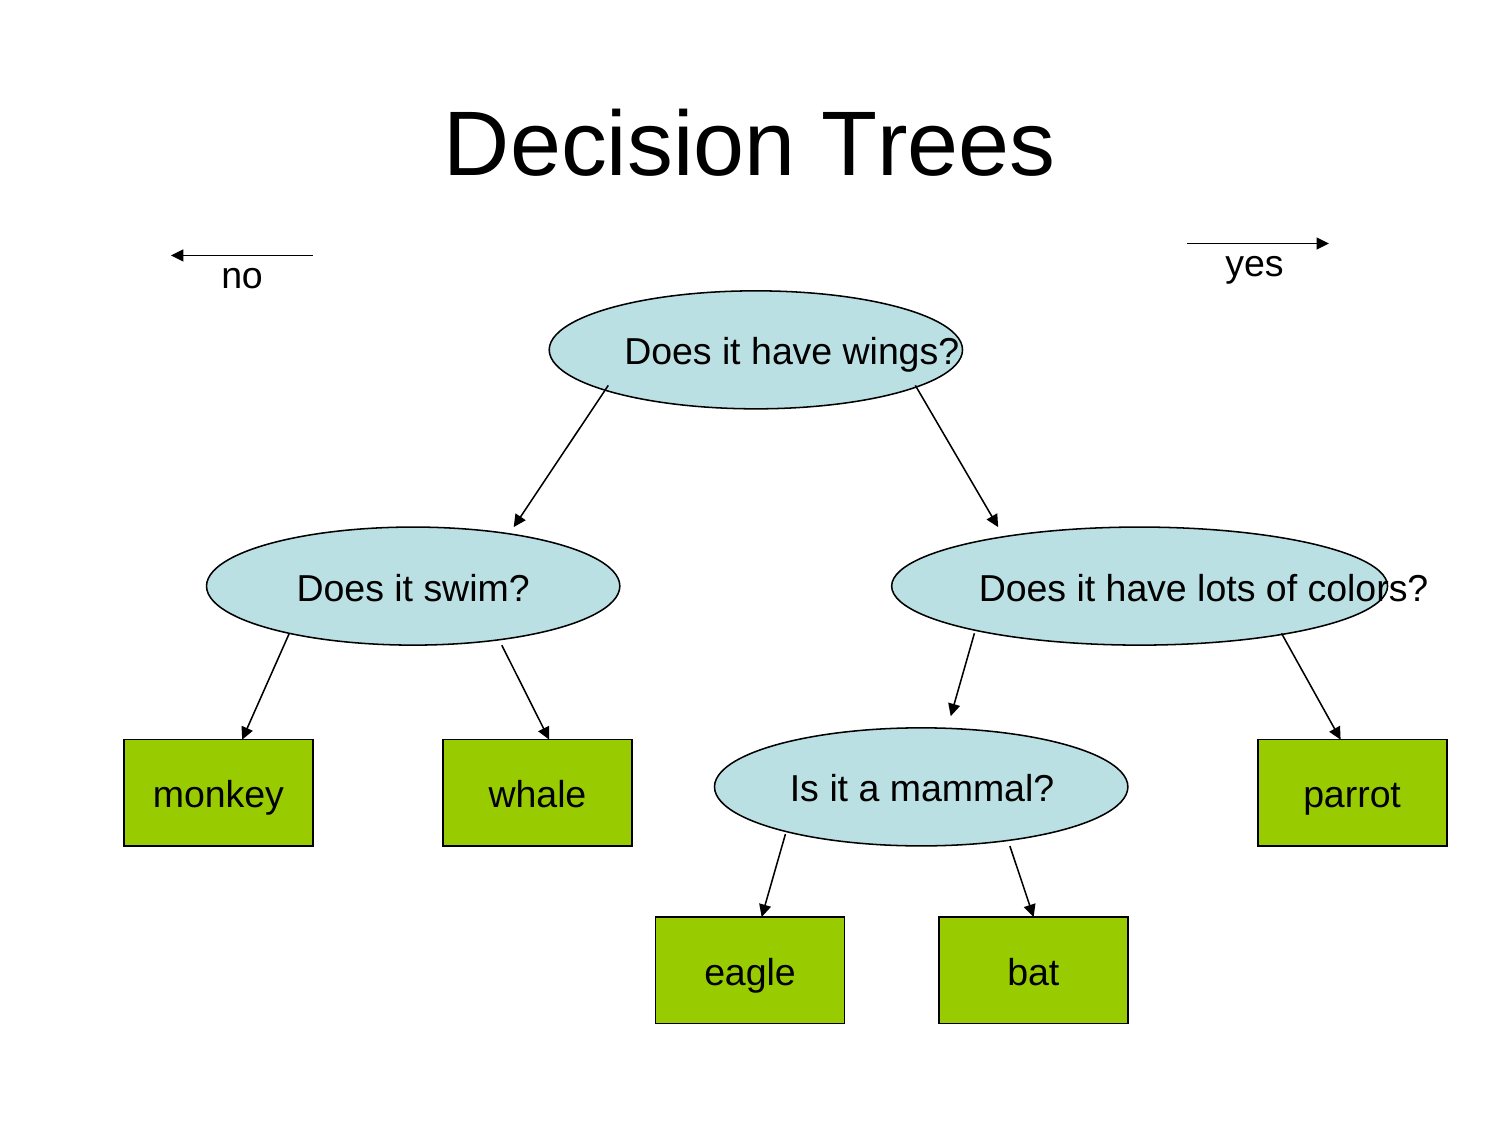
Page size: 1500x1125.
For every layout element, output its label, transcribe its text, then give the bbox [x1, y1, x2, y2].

text_box Does it have lots of colors? [891, 527, 1387, 646]
text_box yes [1210, 231, 1329, 293]
text_box Does it swim? [206, 527, 620, 646]
text_box whale [442, 739, 632, 847]
text_box parrot [1257, 739, 1447, 847]
text_box monkey [123, 739, 313, 847]
text_box Is it a mammal? [714, 727, 1128, 846]
text_box no [206, 243, 313, 304]
text_box bat [939, 916, 1129, 1024]
text_box eagle [655, 916, 845, 1024]
text_box Does it have wings? [549, 290, 963, 409]
title Decision Trees [75, 45, 1426, 233]
